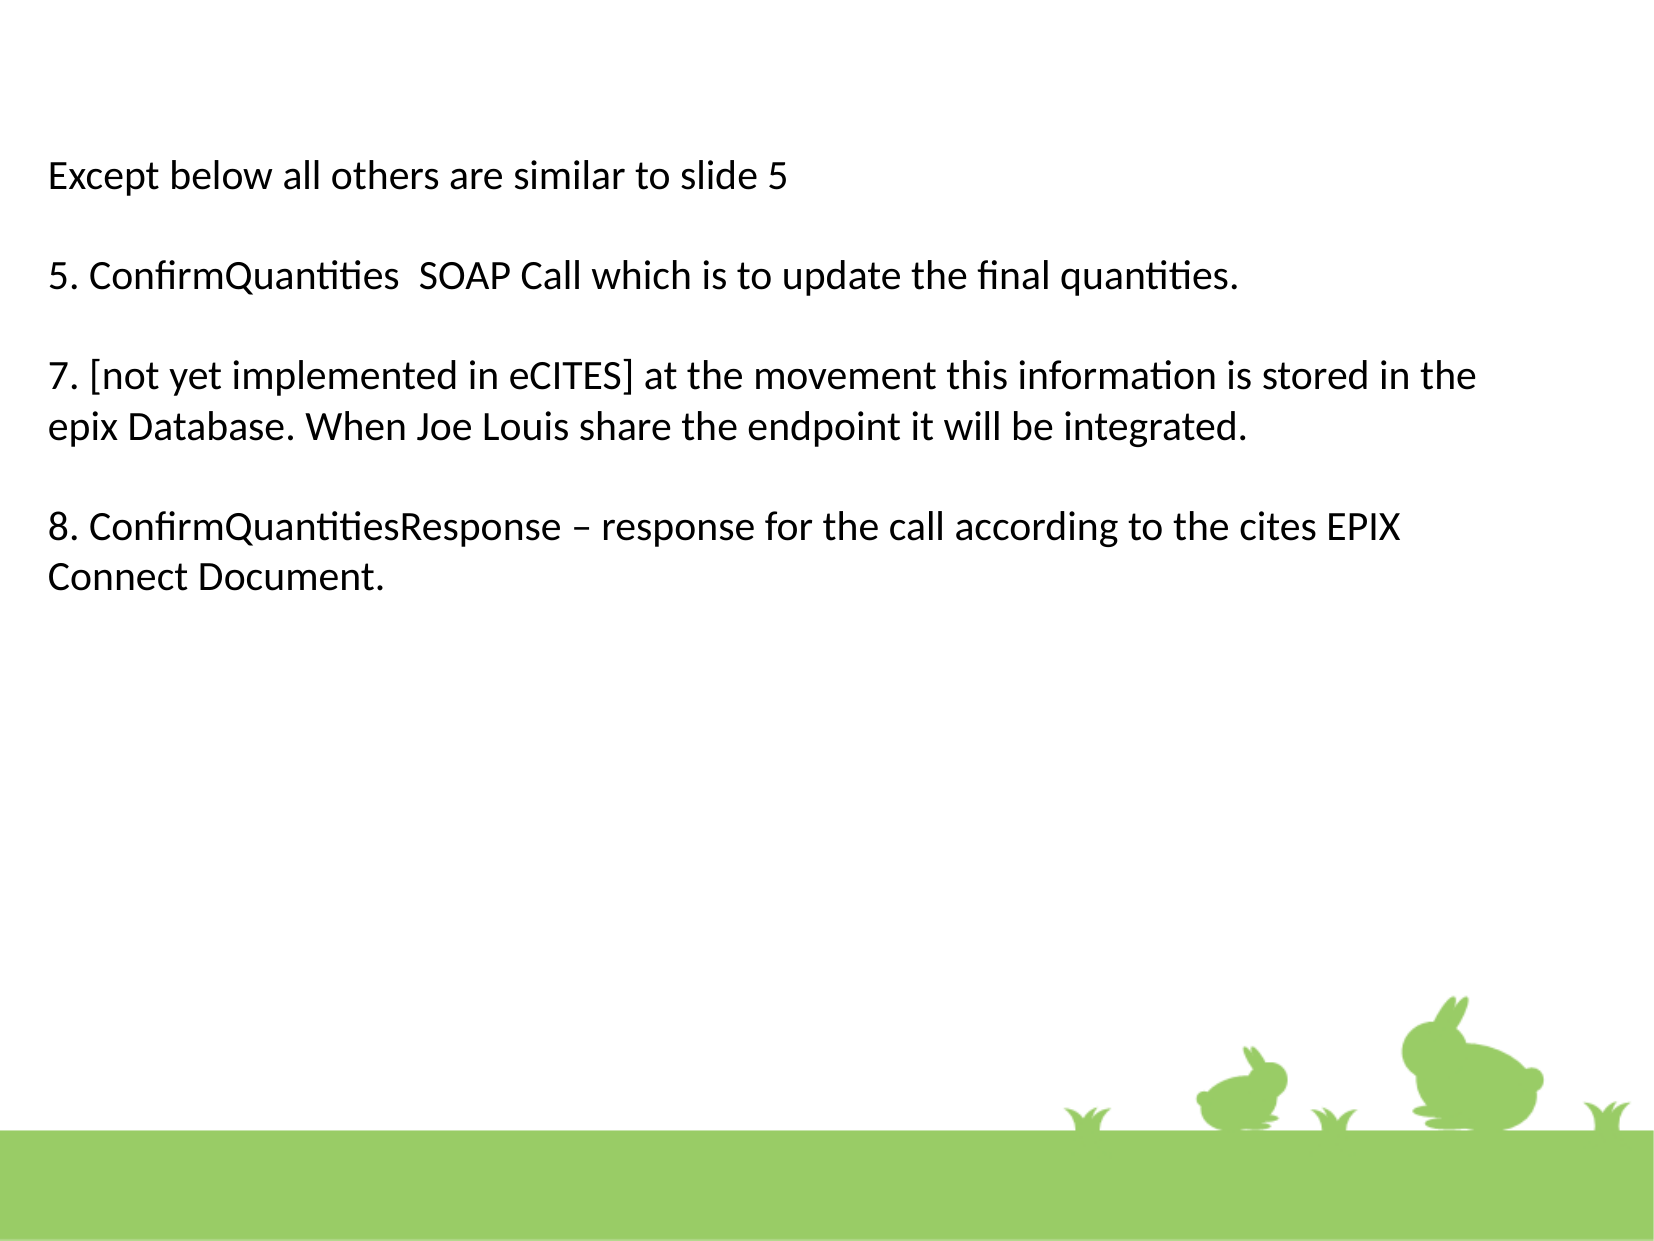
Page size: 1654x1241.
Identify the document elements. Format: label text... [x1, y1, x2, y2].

text_box Except below all others are similar to slide 5 5. ConfirmQuantities SOAP Call which is to update the final quantities. 7. [not yet implemented in eCITES] at the movement this information is stored in the epix Database. When Joe Louis share the endpoint it will be integrated. 8. ConfirmQuantitiesResponse – response for the call according to the cites EPIX Connect Document. [32, 140, 1557, 702]
